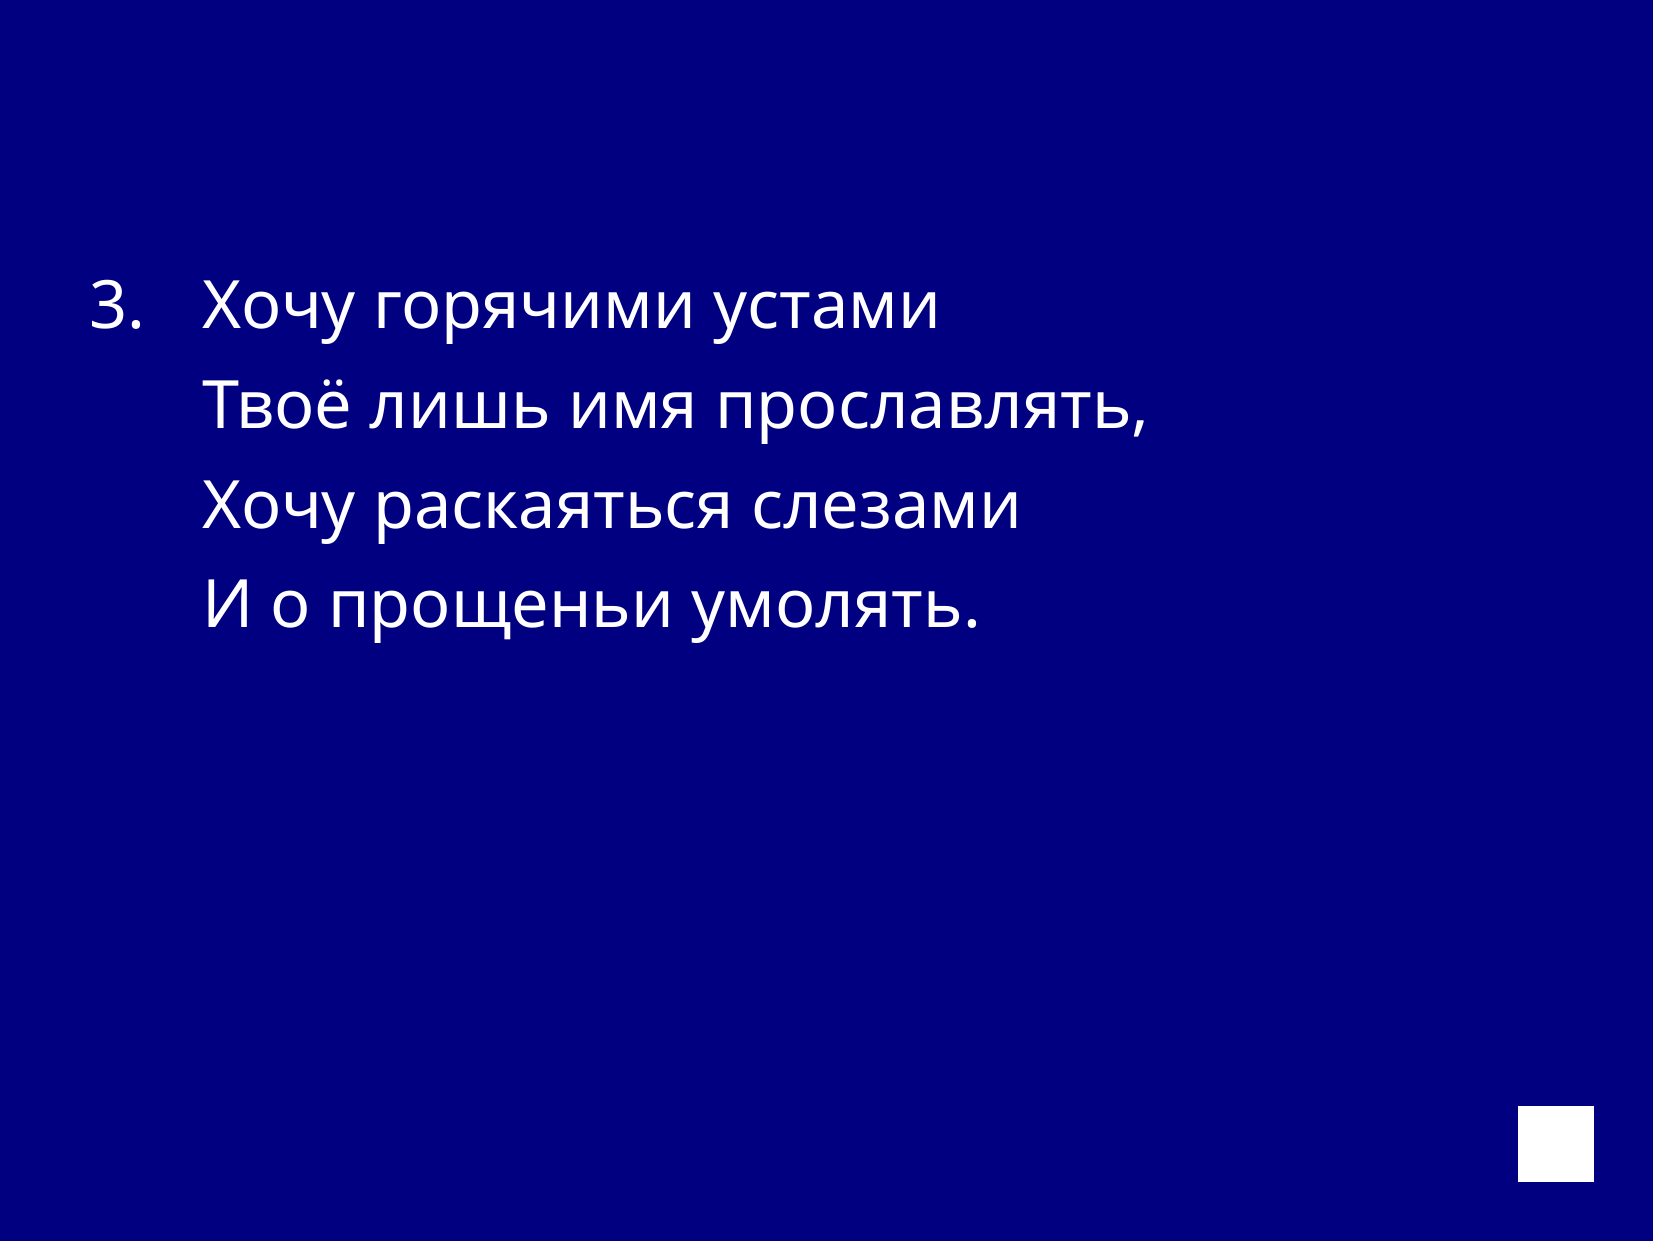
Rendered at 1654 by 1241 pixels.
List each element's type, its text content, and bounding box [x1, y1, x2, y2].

text_box [1518, 1106, 1594, 1182]
text_box 3. Хочу горячими устами Твоё лишь имя прославлять, Хочу раскаяться слезами И о прощеньи умолять. [75, 150, 1576, 1163]
